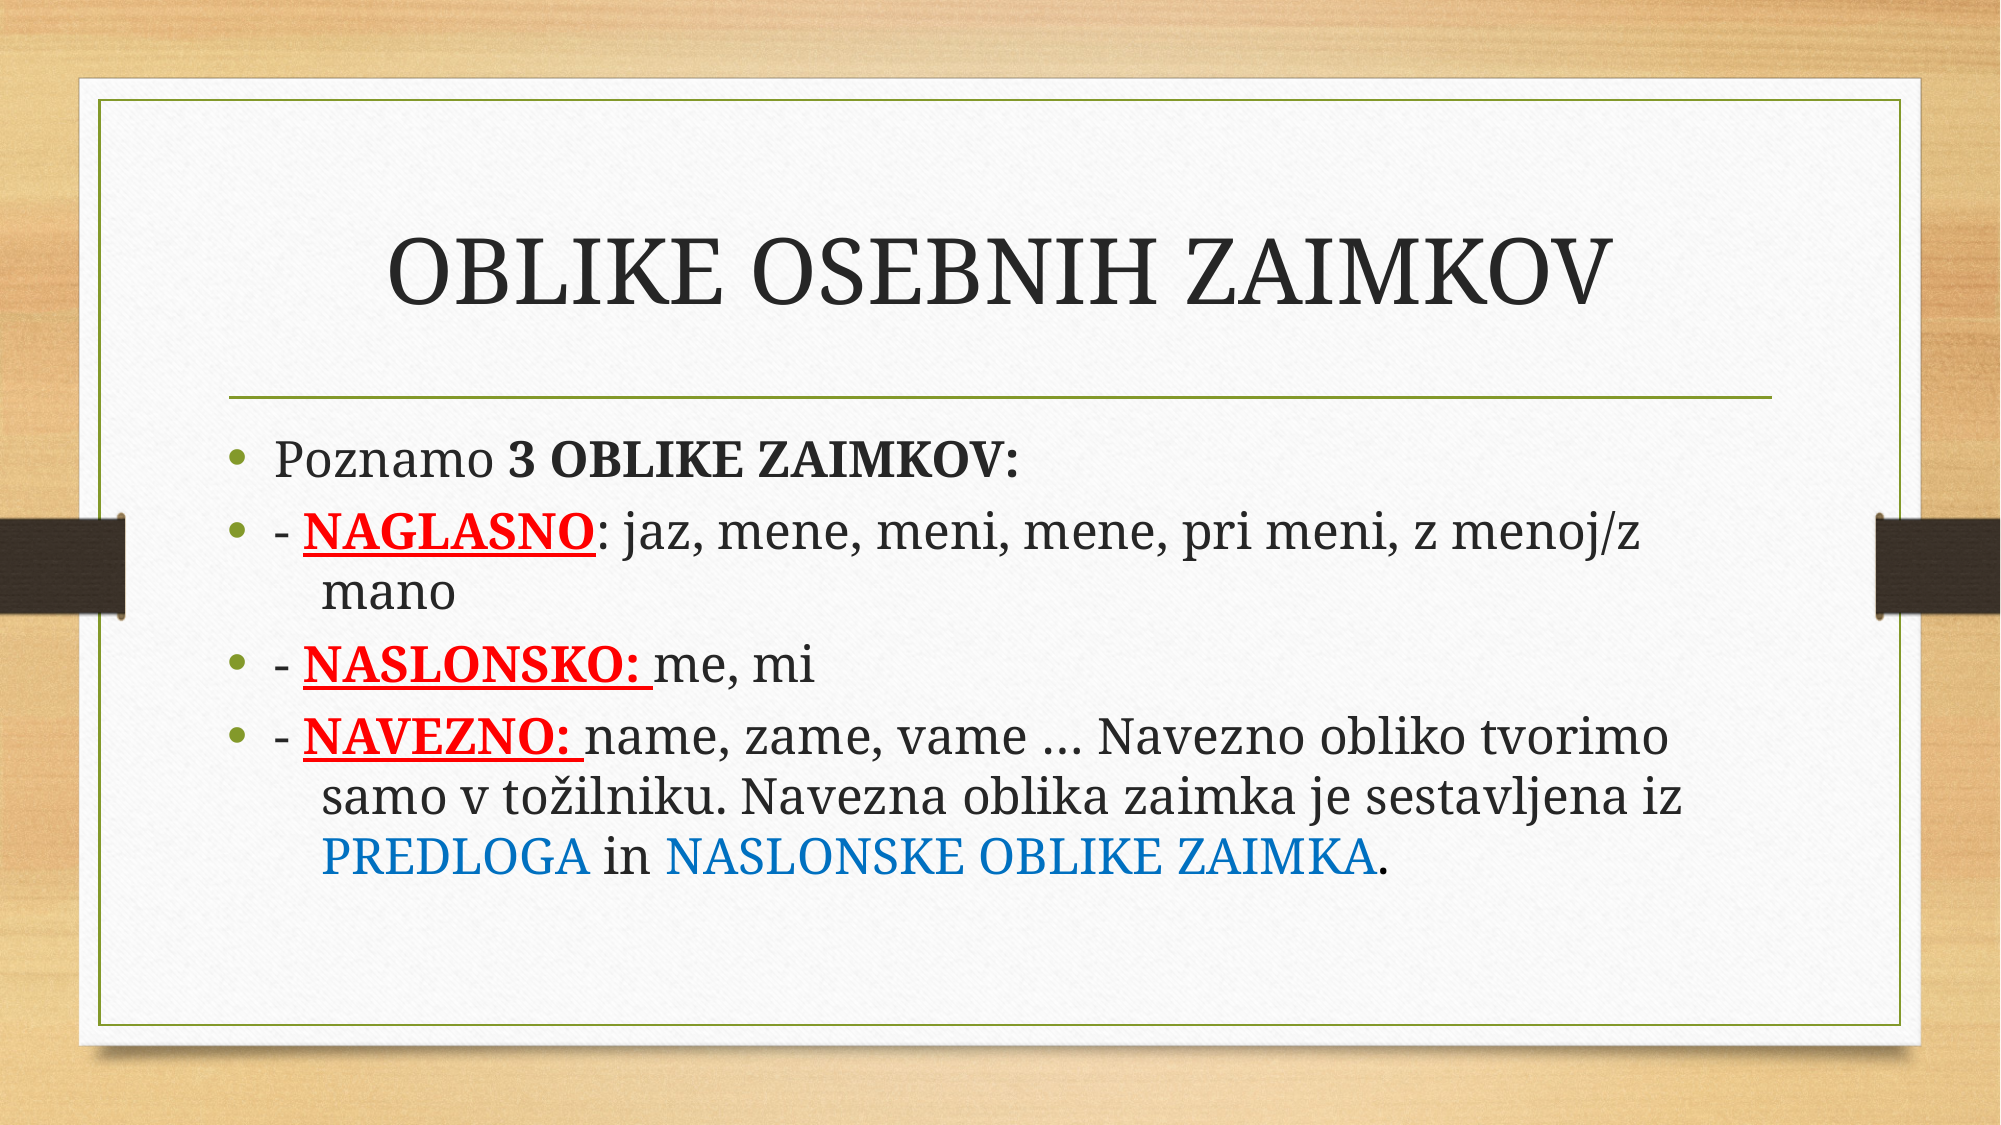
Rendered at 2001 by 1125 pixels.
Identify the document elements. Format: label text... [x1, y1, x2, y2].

title OBLIKE OSEBNIH ZAIMKOV [212, 161, 1788, 376]
list Poznamo 3 OBLIKE ZAIMKOV: - NAGLASNO: jaz, mene, meni, mene, pri meni, z menoj/z mano - NASLONSKO: me, mi - NAVEZNO: name, zame, vame … Navezno obliko tvorimo samo v tožilniku. Navezna oblika zaimka je sestavljena iz PREDLOGA in NASLONSKE OBLIKE ZAIMKA. [212, 419, 1788, 964]
